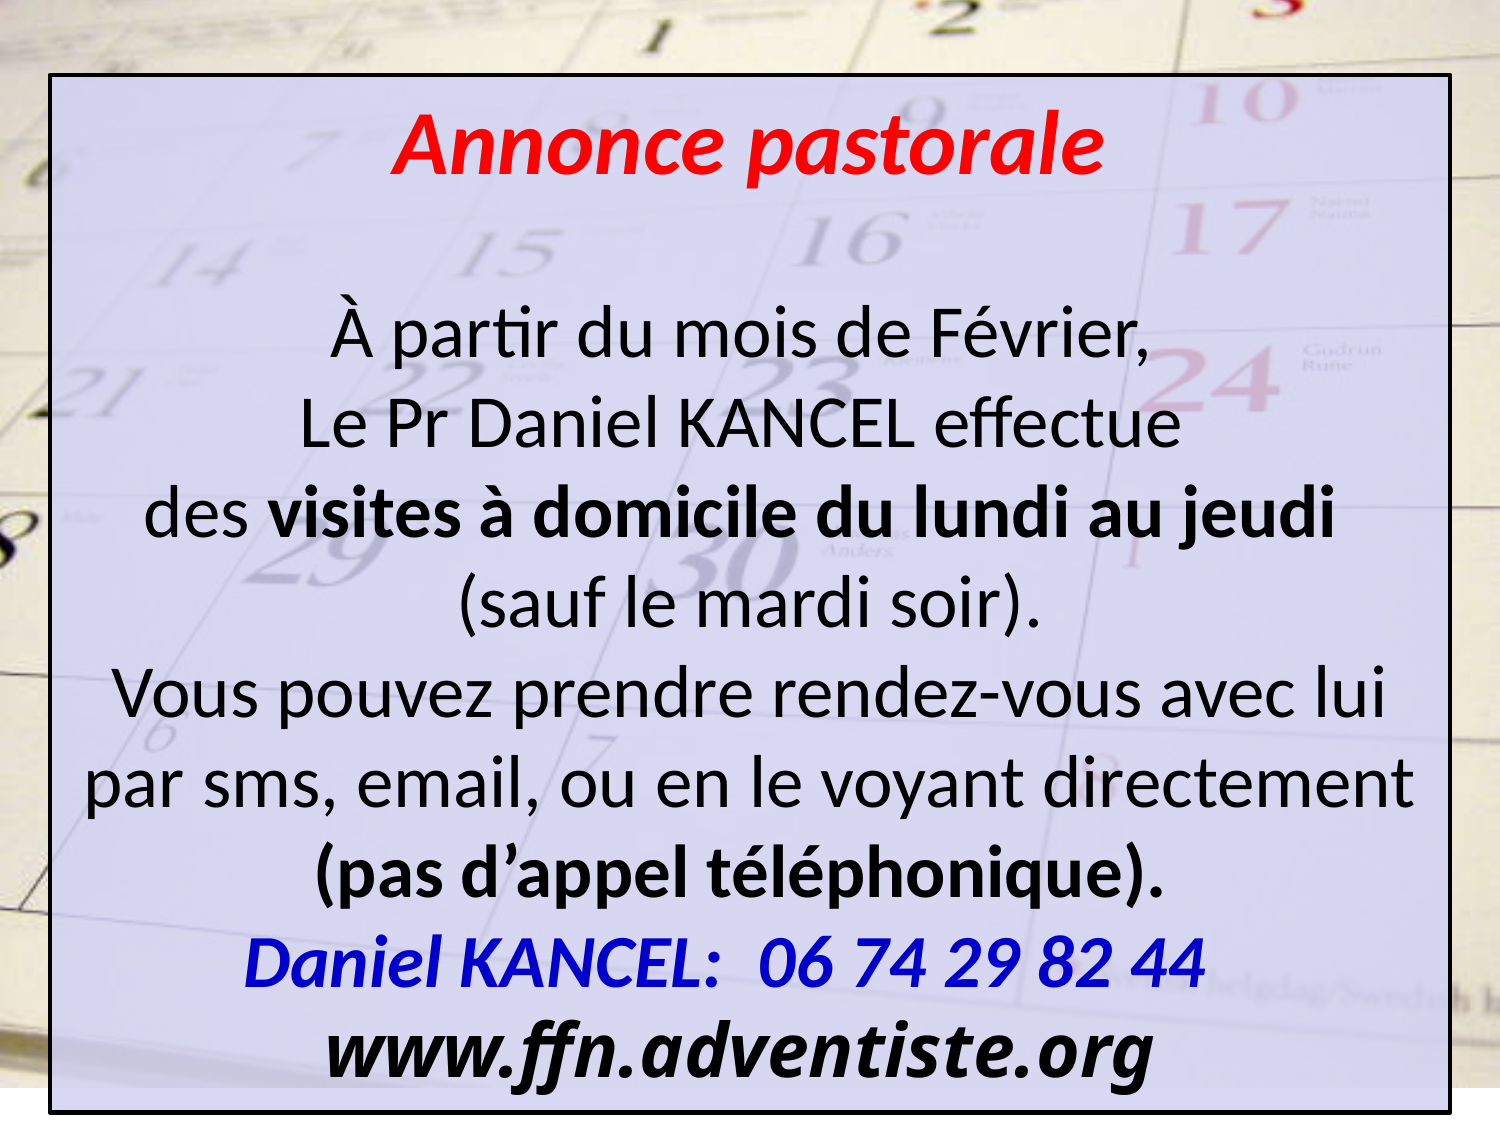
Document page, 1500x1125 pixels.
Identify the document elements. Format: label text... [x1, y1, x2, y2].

picture [0, 0, 1500, 1088]
text_box Annonce pastorale À partir du mois de Février, Le Pr Daniel KANCEL effectue des visites à domicile du lundi au jeudi (sauf le mardi soir). Vous pouvez prendre rendez-vous avec lui par sms, email, ou en le voyant directement (pas d’appel téléphonique). Daniel KANCEL: 06 74 29 82 44 www.ffn.adventiste.org [50, 75, 1450, 1113]
